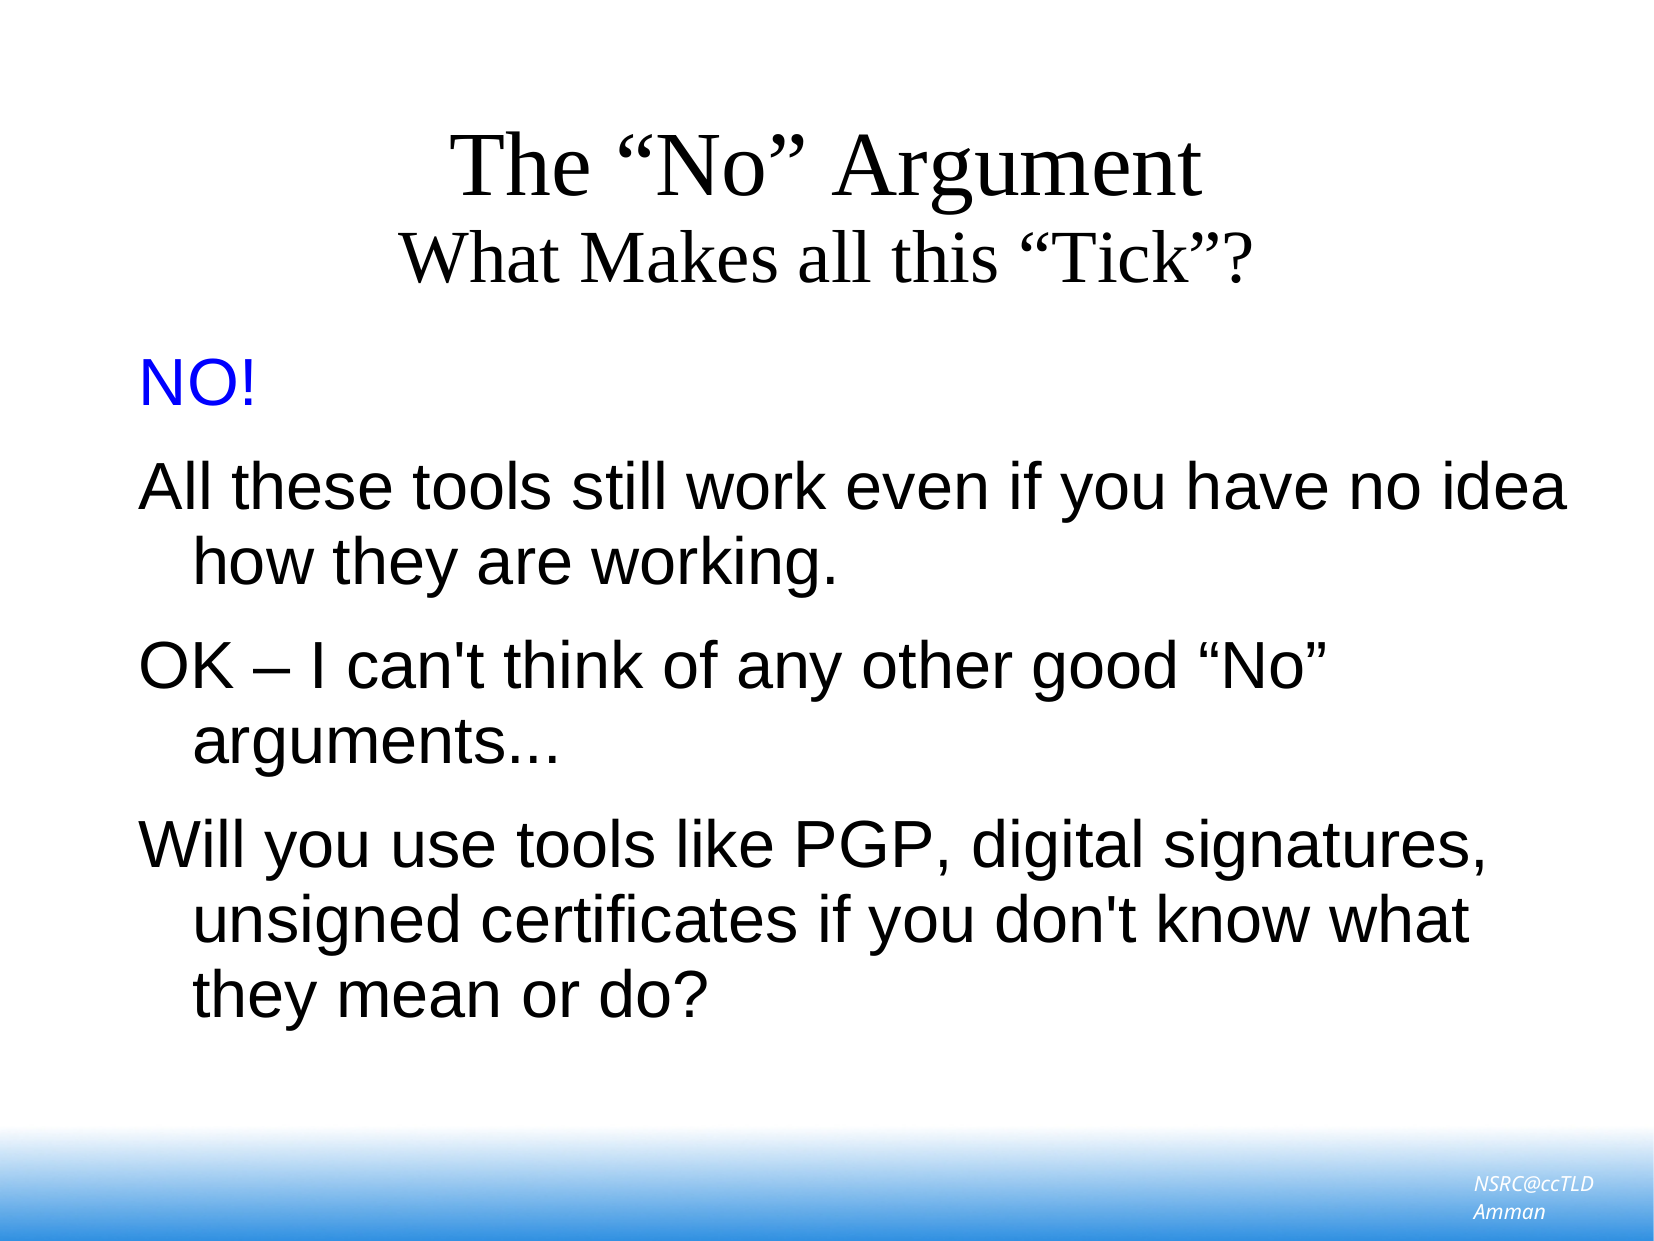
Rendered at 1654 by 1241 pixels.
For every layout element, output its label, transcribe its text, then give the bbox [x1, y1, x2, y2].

list NO! All these tools still work even if you have no idea how they are working. OK – I can't think of any other good “No” arguments... Will you use tools like PGP, digital signatures, unsigned certificates if you don't know what they mean or do? [121, 344, 1613, 1127]
picture [0, 1124, 1654, 1241]
title The “No” Argument What Makes all this “Tick”? [121, 102, 1534, 310]
